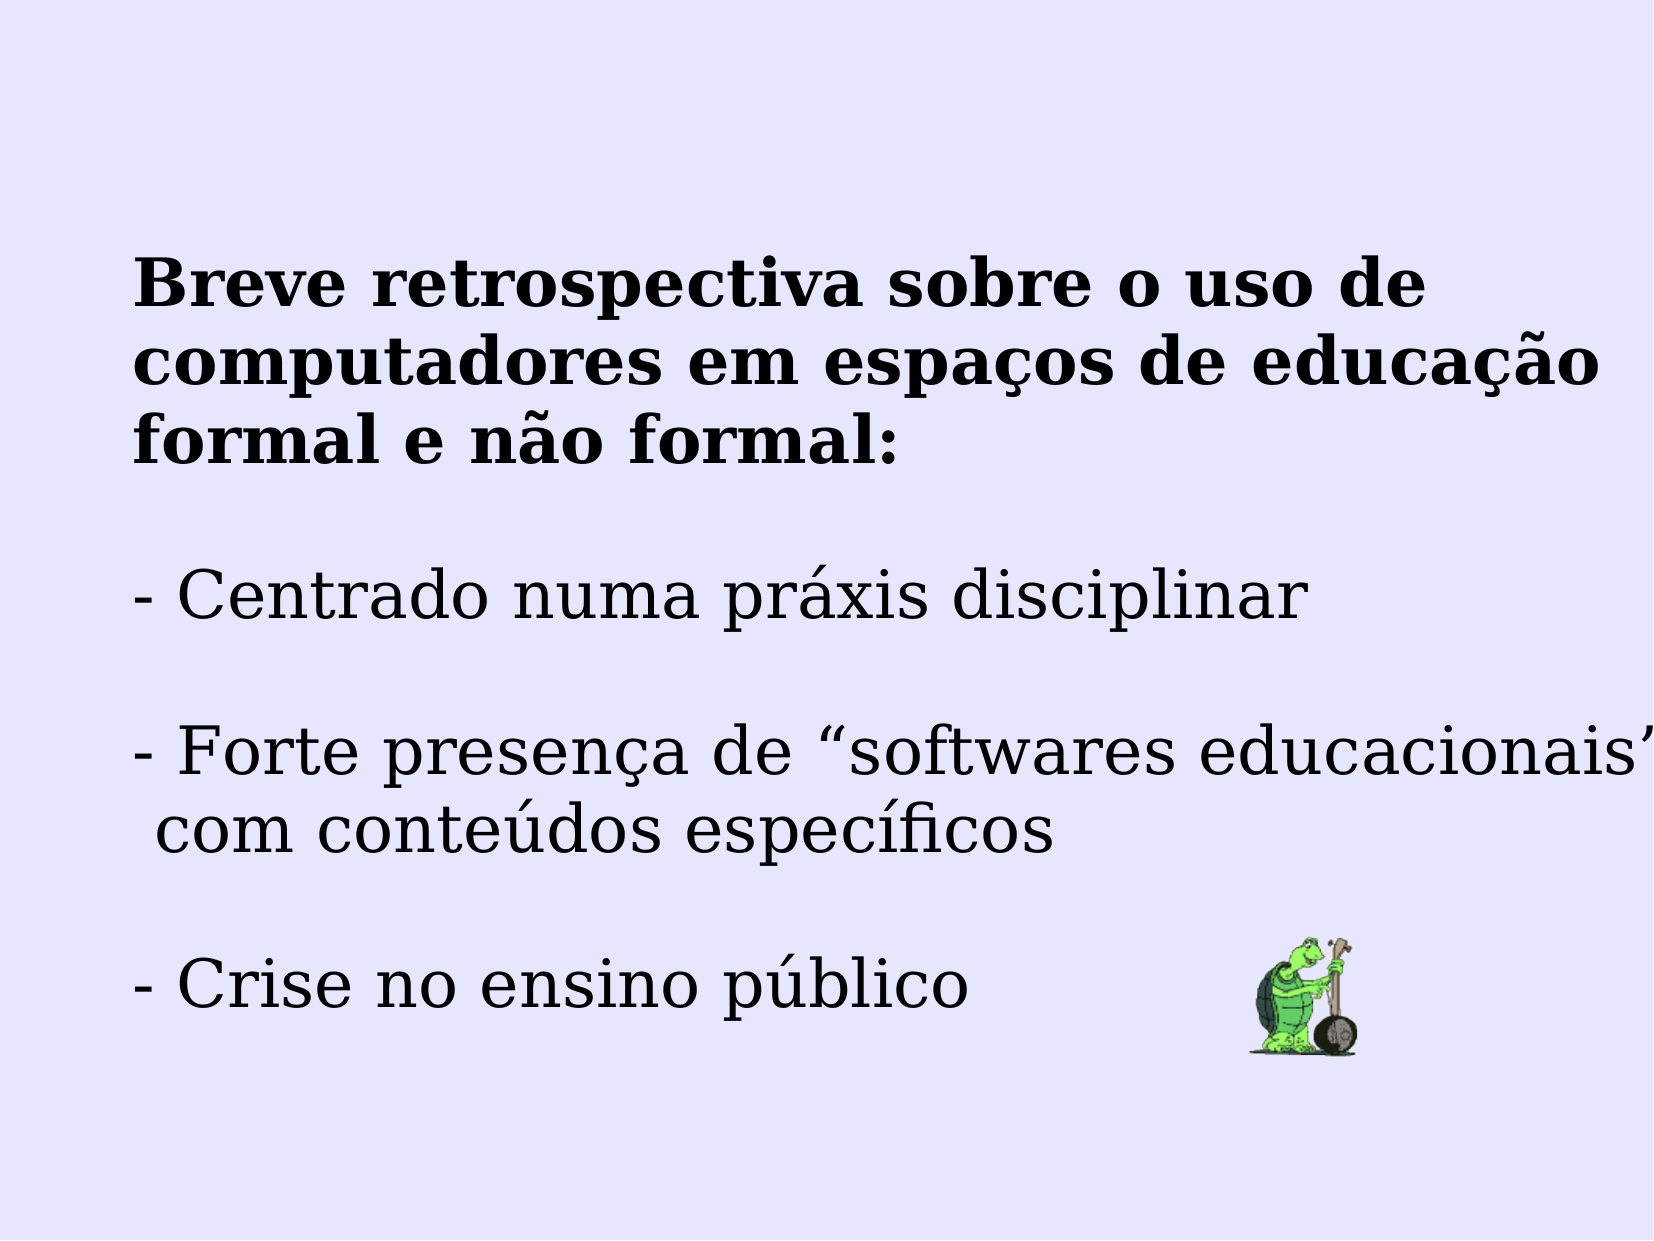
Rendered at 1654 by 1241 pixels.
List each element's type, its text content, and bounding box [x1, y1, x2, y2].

picture [1240, 923, 1367, 1063]
text_box [118, 265, 1595, 339]
text_box Breve retrospectiva sobre o uso de computadores em espaços de educação formal e não formal: - Centrado numa práxis disciplinar - Forte presença de “softwares educacionais” com conteúdos específicos - Crise no ensino público [118, 236, 1654, 1187]
